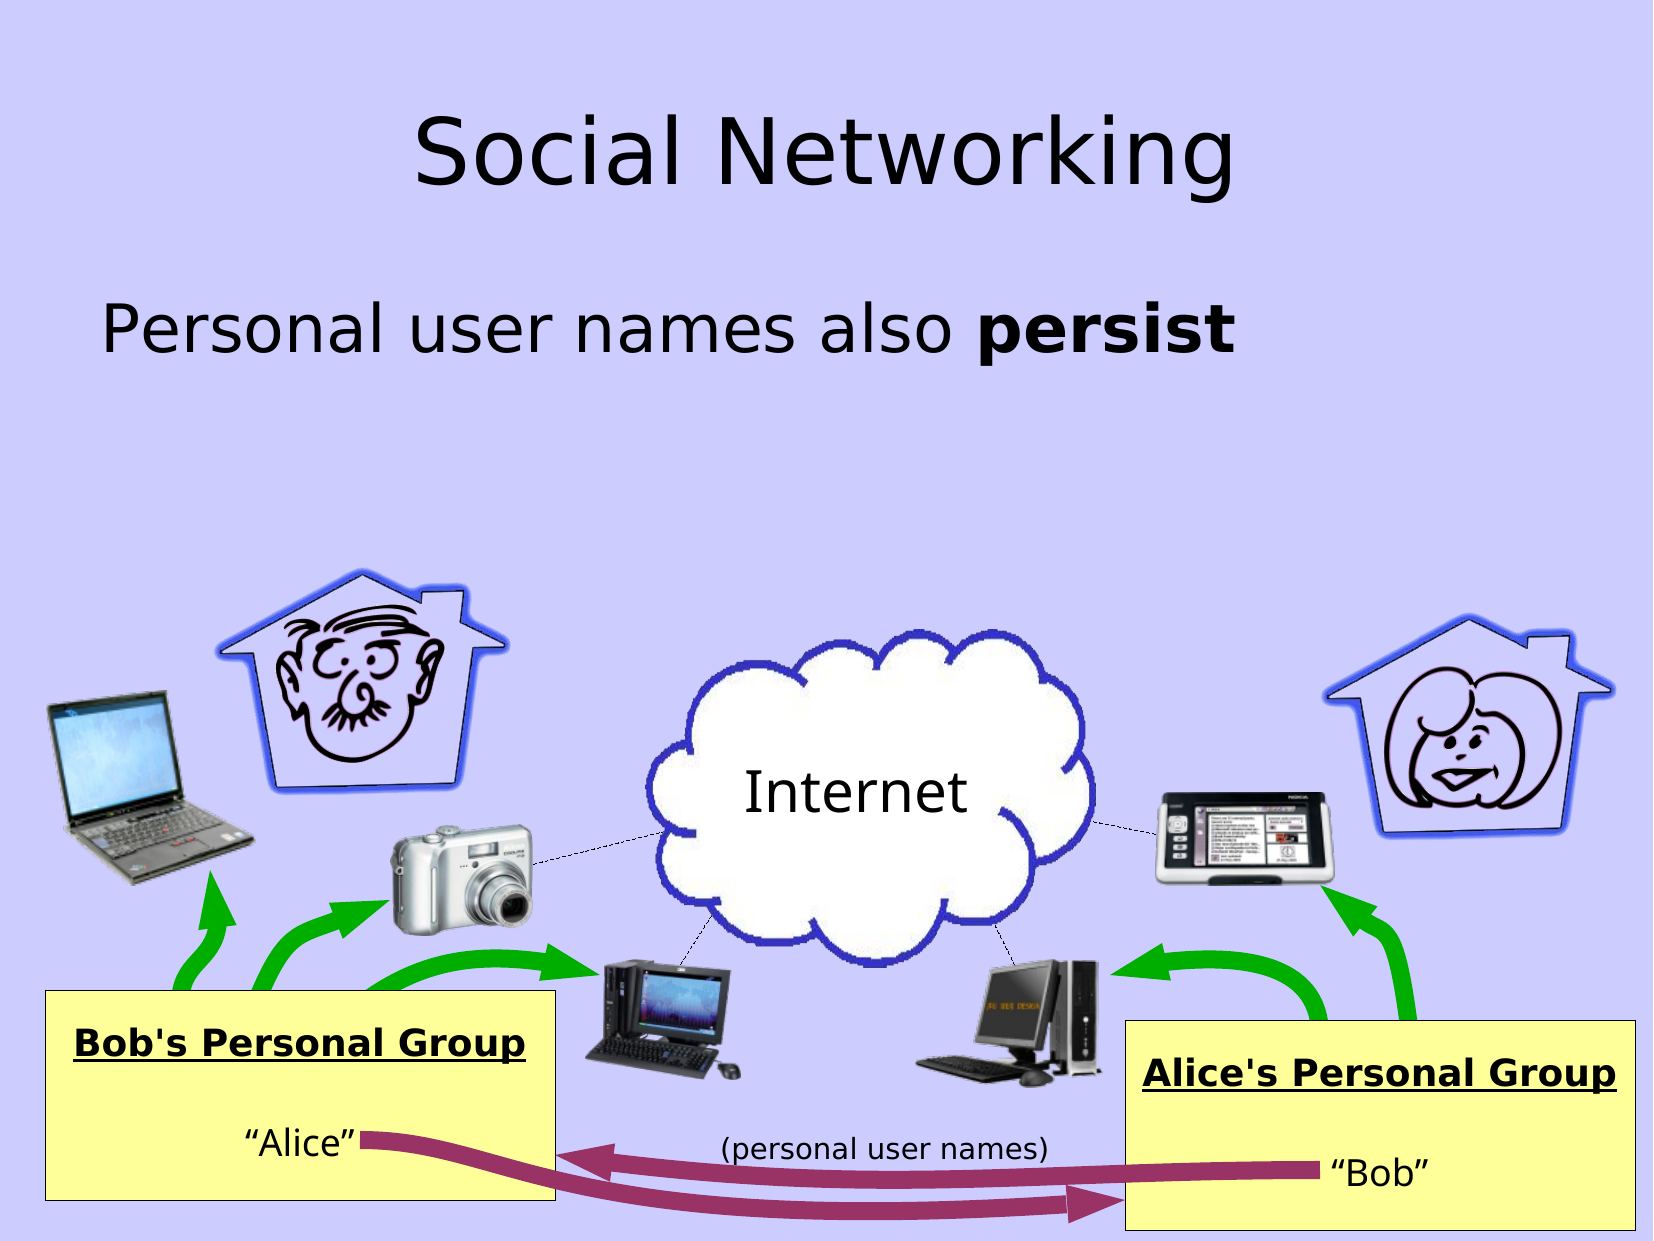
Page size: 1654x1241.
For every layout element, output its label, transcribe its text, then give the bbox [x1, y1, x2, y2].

picture [46, 567, 511, 886]
text_box Bob's Personal Group “Alice” [45, 990, 556, 1201]
title Social Networking [82, 49, 1571, 257]
text_box (personal user names) [645, 1125, 1126, 1174]
picture [390, 824, 533, 936]
text_box Alice's Personal Group “Bob” [1125, 1020, 1636, 1231]
picture [585, 629, 1103, 1088]
list Personal user names also persist [82, 290, 1571, 1095]
picture [1155, 612, 1617, 886]
text_box Internet [655, 742, 1058, 823]
